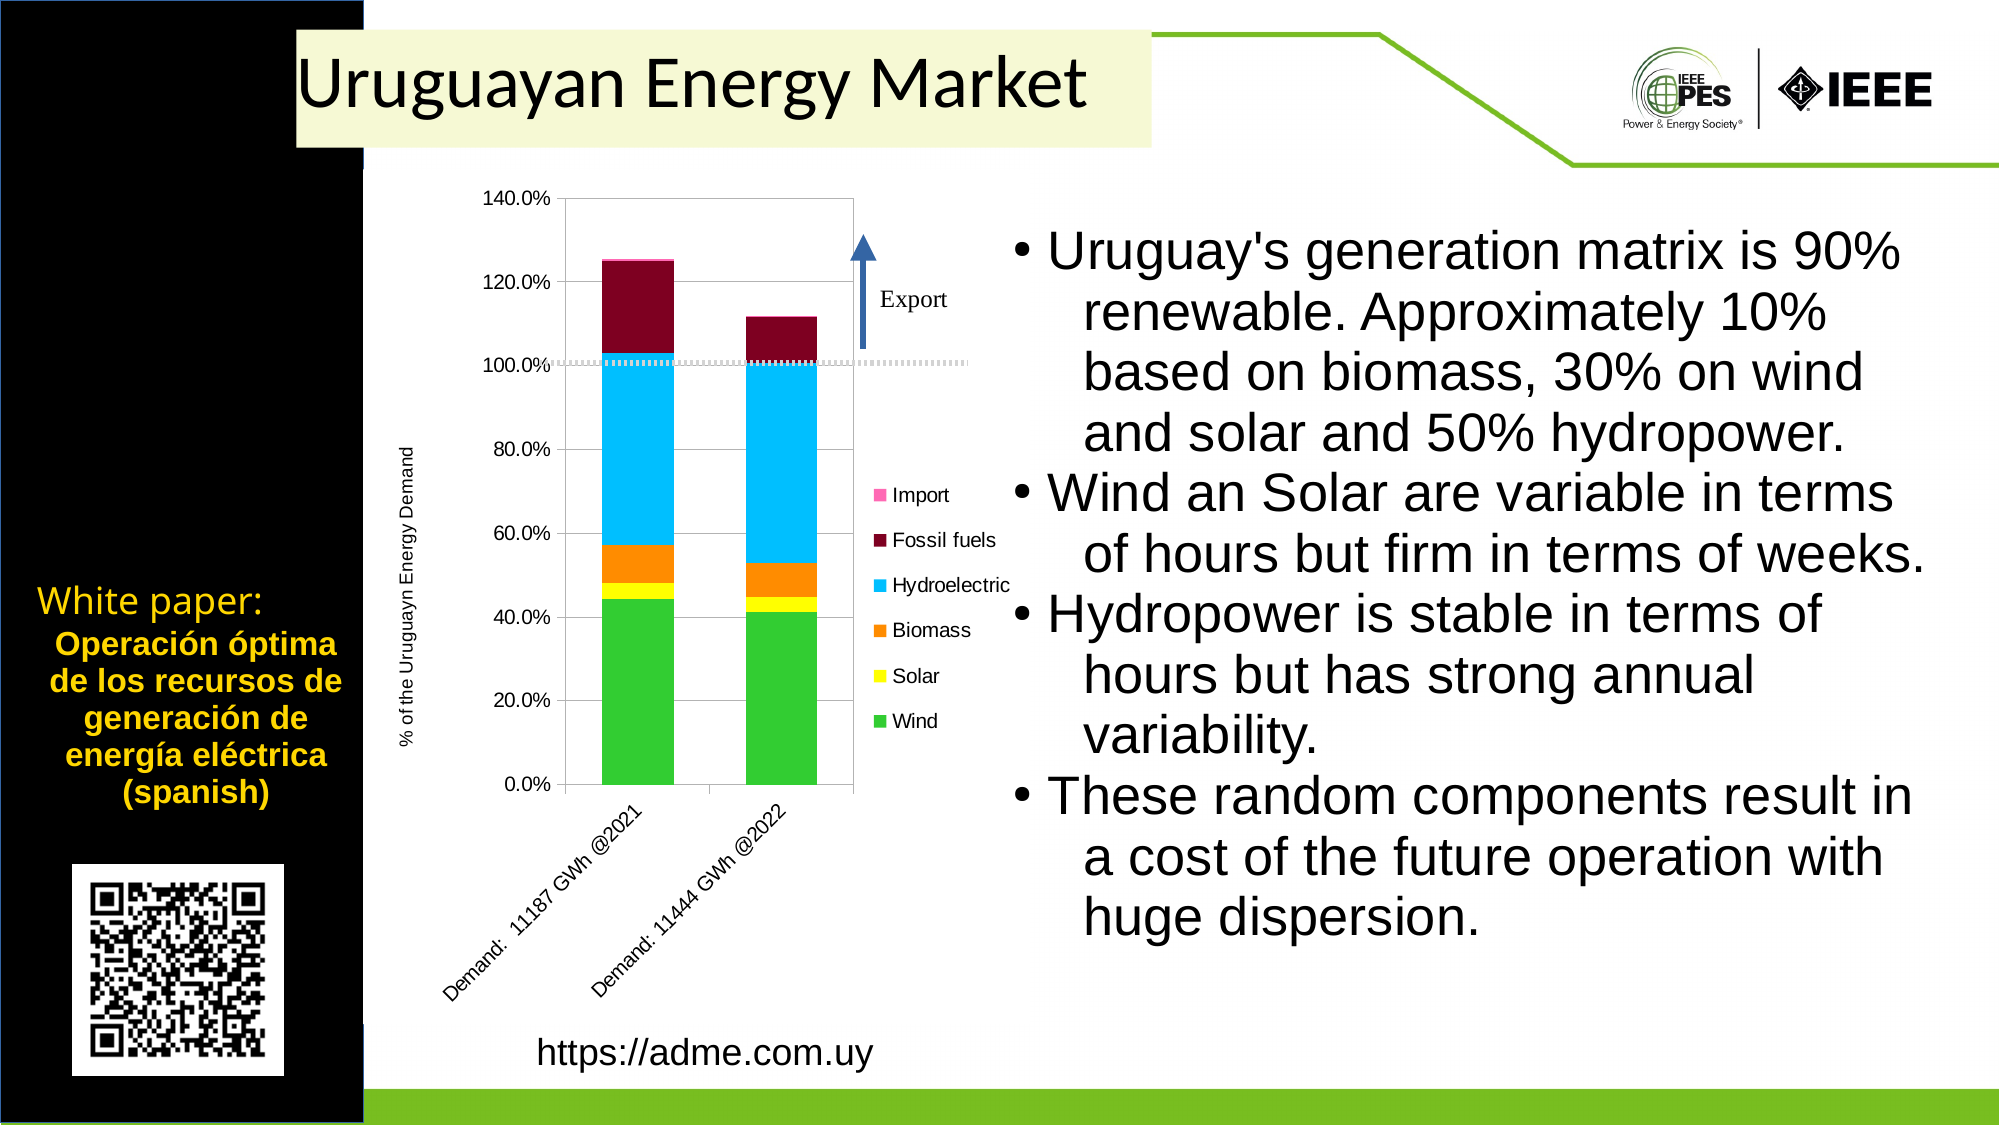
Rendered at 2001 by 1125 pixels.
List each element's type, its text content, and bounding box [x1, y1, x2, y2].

title Uruguayan Energy Market [296, 29, 1152, 148]
text_box [0, 0, 364, 1123]
picture [1, 31, 1999, 1125]
text_box https://adme.com.uy [521, 1024, 916, 1081]
picture [72, 864, 284, 1076]
chart [363, 169, 1031, 1025]
text_box Uruguay's generation matrix is 90% renewable. Approximately 10% based on biomass, 30% on wind and solar and 50% hydropower. Wind an Solar are variable in terms of hours but firm in terms of weeks. Hydropower is stable in terms of hours but has strong annual variability. These random components result in a cost of the future operation with huge dispersion. [1012, 220, 1953, 1004]
text_box White paper: Operación óptima de los recursos de generación de energía eléctrica (spanish) [22, 567, 363, 831]
